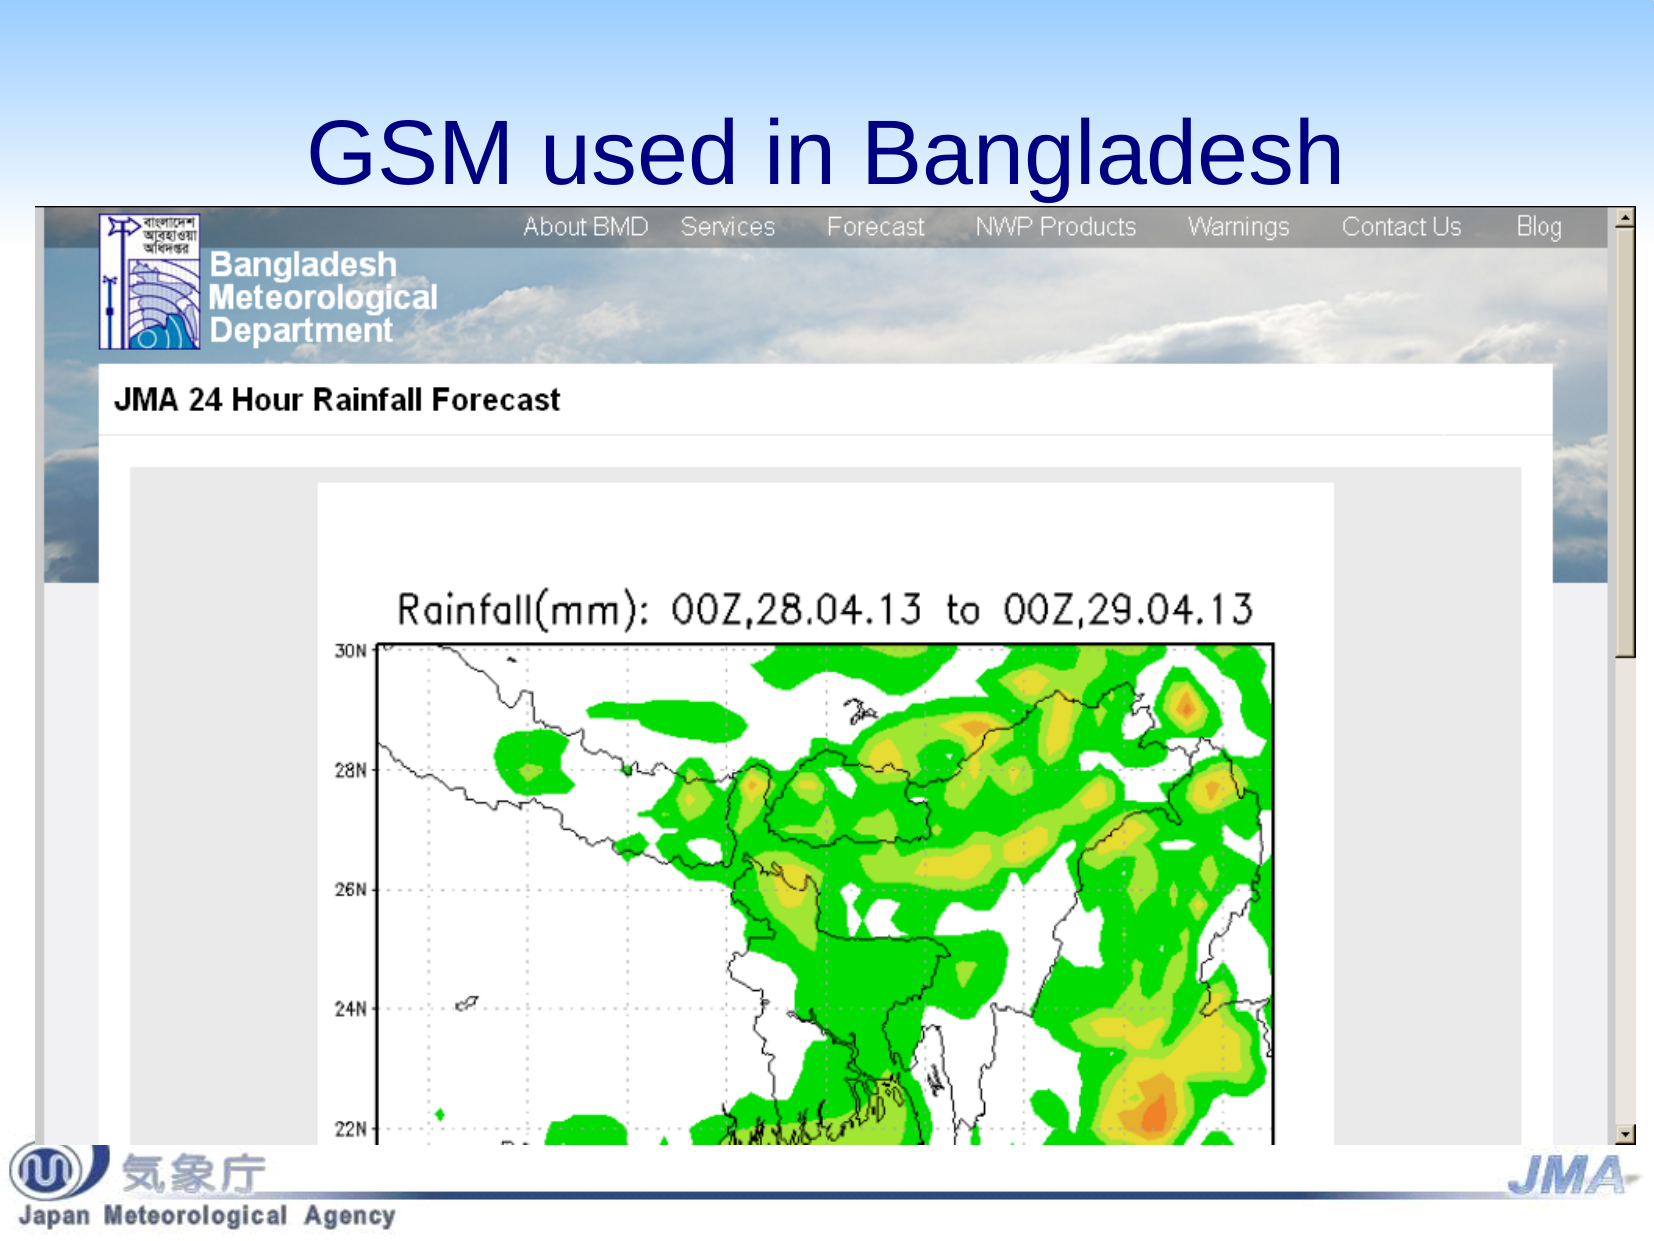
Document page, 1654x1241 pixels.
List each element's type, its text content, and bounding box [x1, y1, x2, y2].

title GSM used in Bangladesh [82, 49, 1571, 206]
picture [1, 206, 1654, 1241]
